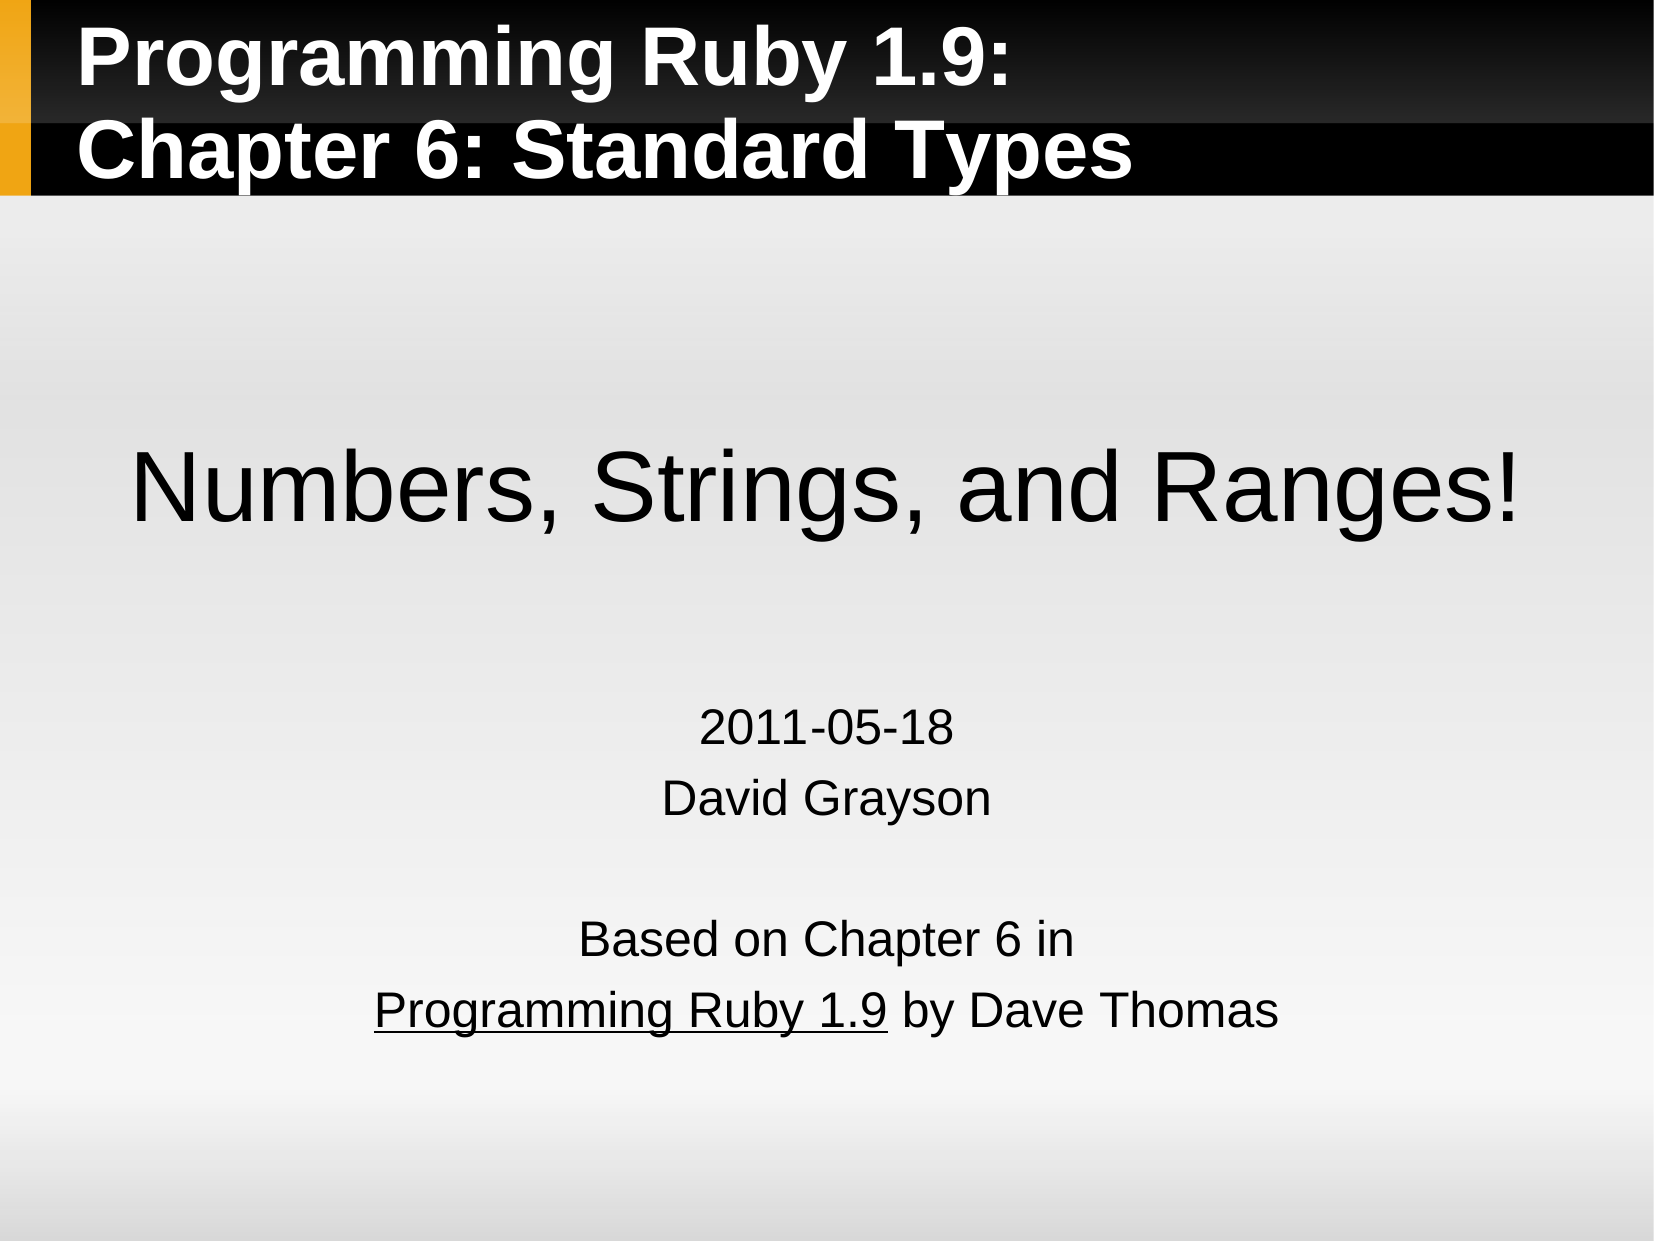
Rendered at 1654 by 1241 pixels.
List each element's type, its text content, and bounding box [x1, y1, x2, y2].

title Programming Ruby 1.9: Chapter 6: Standard Types [76, 0, 1565, 208]
list Numbers, Strings, and Ranges! 2011-05-18 David Grayson Based on Chapter 6 in Programming Ruby 1.9 by Dave Thomas [82, 290, 1571, 1165]
picture [0, 0, 1654, 1241]
